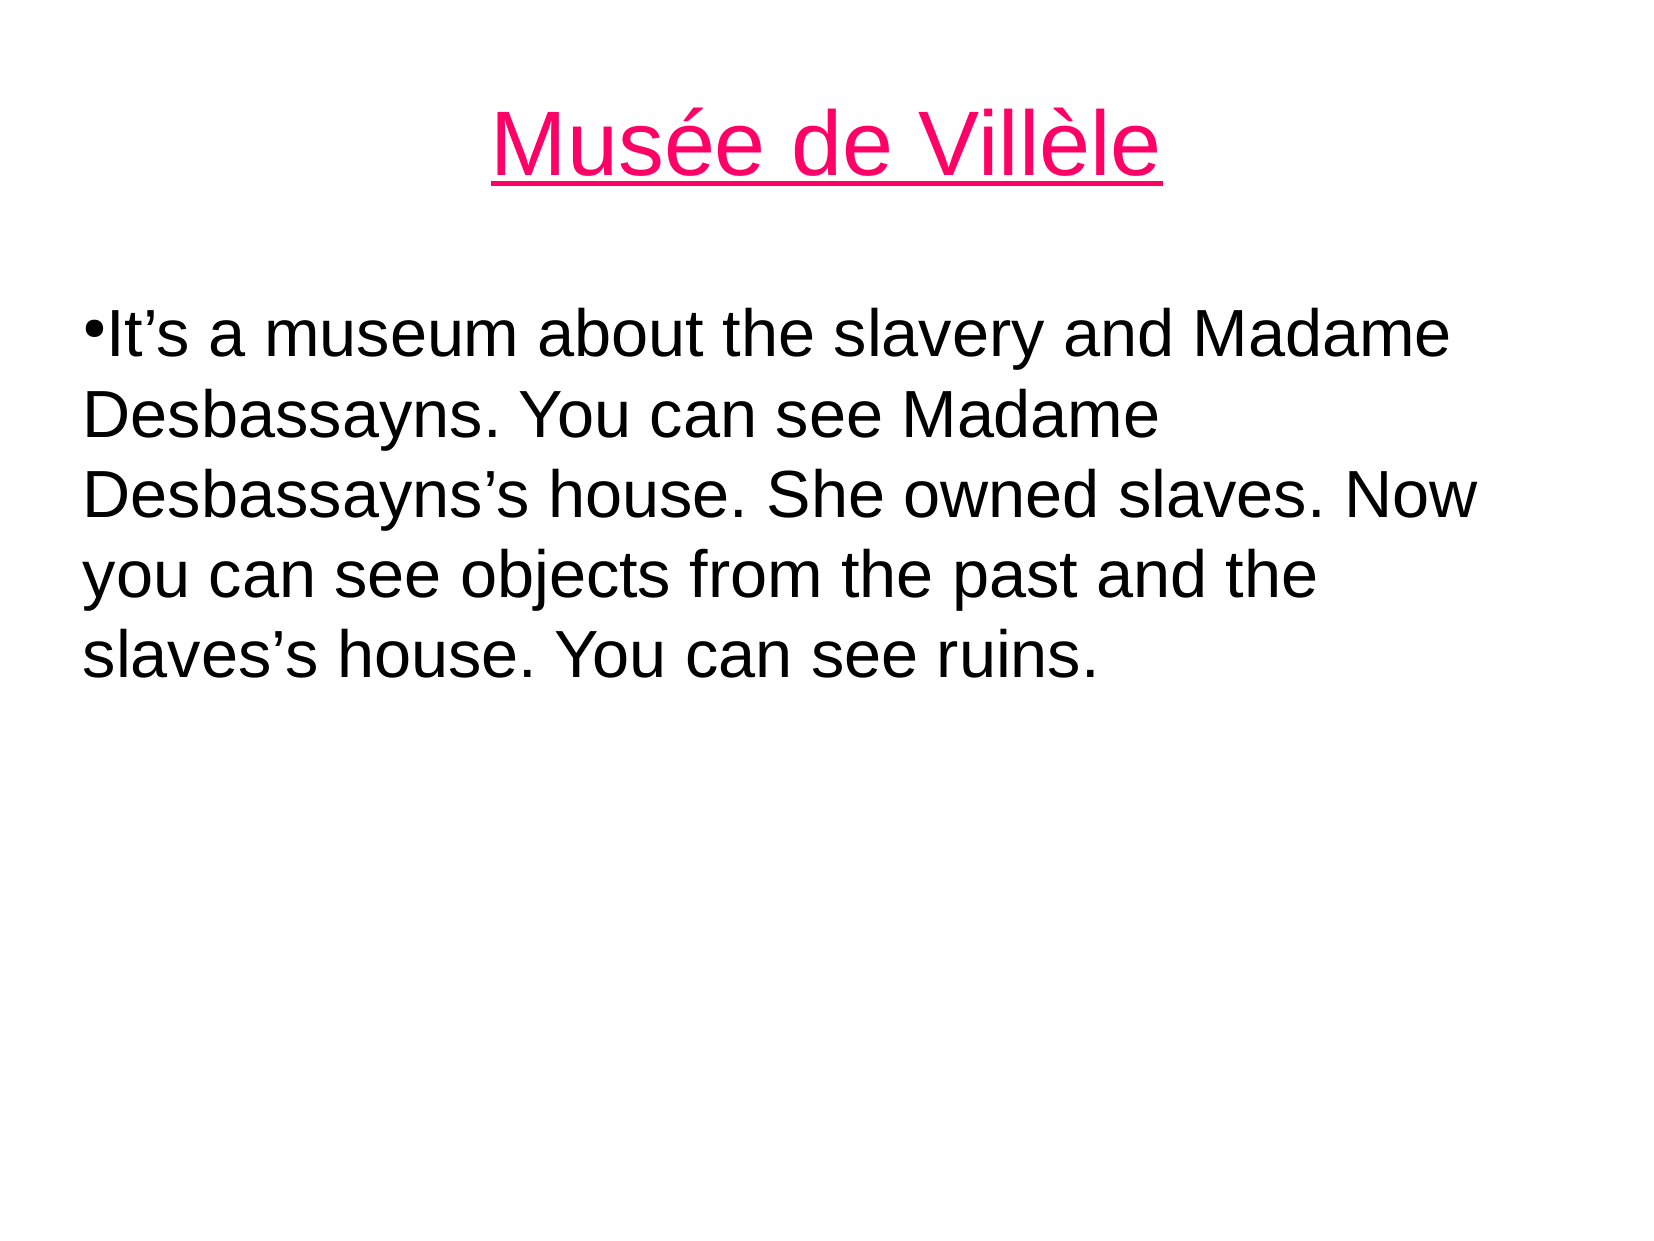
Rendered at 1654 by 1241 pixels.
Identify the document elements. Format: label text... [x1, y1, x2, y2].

list It’s a museum about the slavery and Madame Desbassayns. You can see Madame Desbassayns’s house. She owned slaves. Now you can see objects from the past and the slaves’s house. You can see ruins. [82, 290, 1571, 1010]
title Musée de Villèle [82, 35, 1571, 243]
